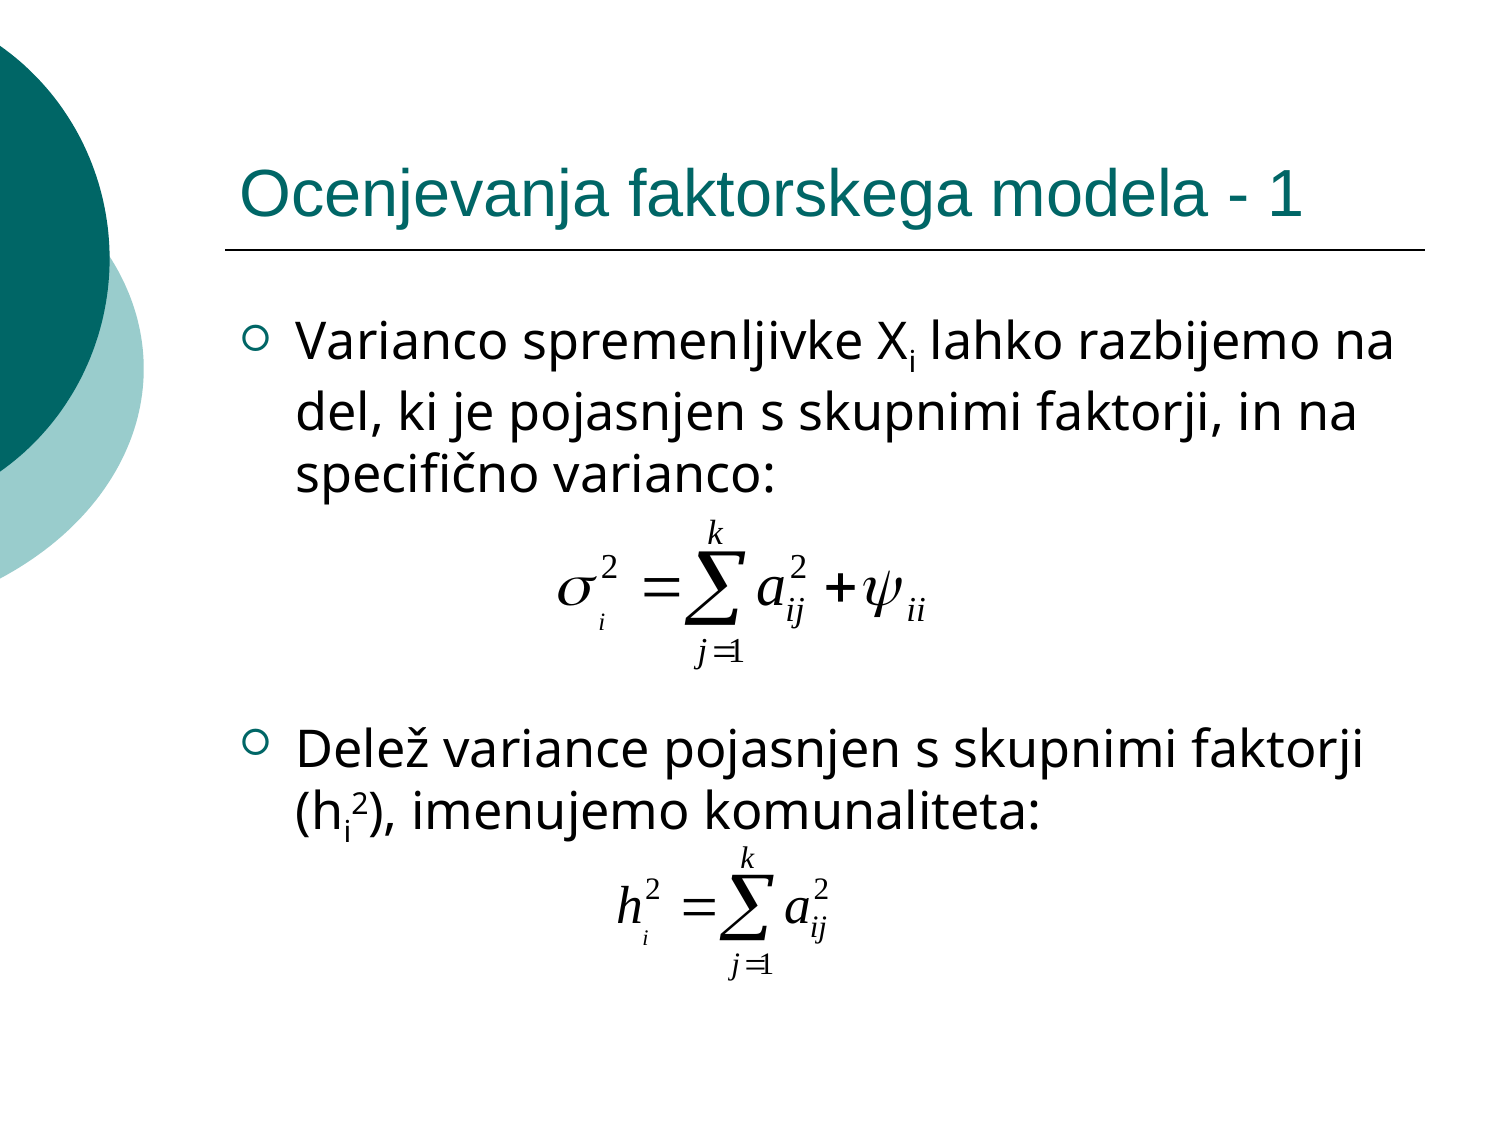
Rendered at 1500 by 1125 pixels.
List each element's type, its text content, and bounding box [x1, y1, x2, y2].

list Varianco spremenljivke Xi lahko razbijemo na del, ki je pojasnjen s skupnimi faktorji, in na specifično varianco: Delež variance pojasnjen s skupnimi faktorji (hi2), imenujemo komunaliteta: [224, 299, 1424, 975]
title Ocenjevanja faktorskega modela - 1 [224, 49, 1425, 237]
chart [549, 505, 940, 681]
chart [608, 834, 845, 991]
